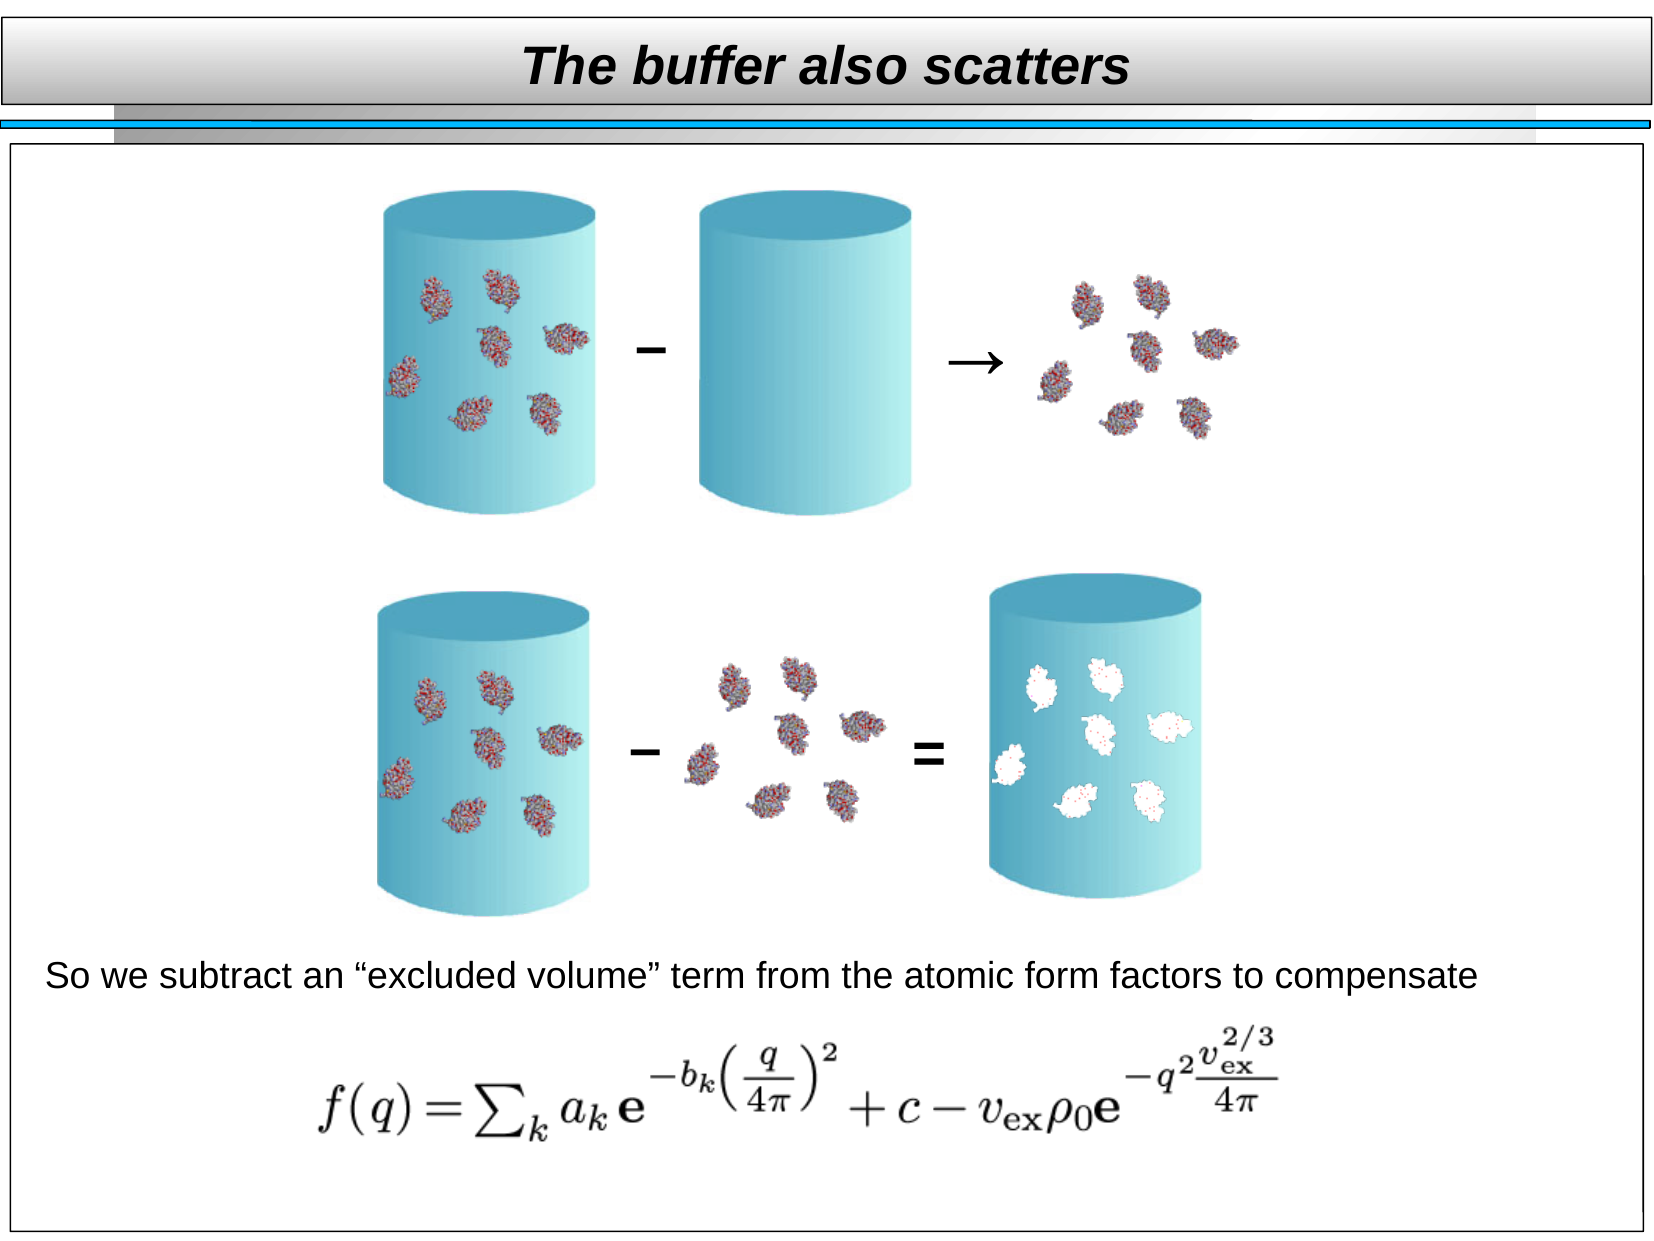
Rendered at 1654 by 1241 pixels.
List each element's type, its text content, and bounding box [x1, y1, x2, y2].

text_box [0, 120, 1651, 129]
picture [989, 572, 1203, 900]
text_box → [915, 288, 1035, 434]
picture [699, 189, 913, 517]
text_box So we subtract an “excluded volume” term from the atomic form factors to compensate [30, 946, 1516, 1004]
picture [383, 189, 597, 516]
text_box = [897, 713, 961, 809]
picture [1035, 265, 1246, 451]
text_box The buffer also scatters [1, 17, 1652, 105]
picture [294, 1000, 1323, 1192]
text_box – [620, 306, 683, 402]
text_box – [614, 707, 677, 803]
picture [682, 647, 893, 833]
picture [377, 590, 591, 918]
